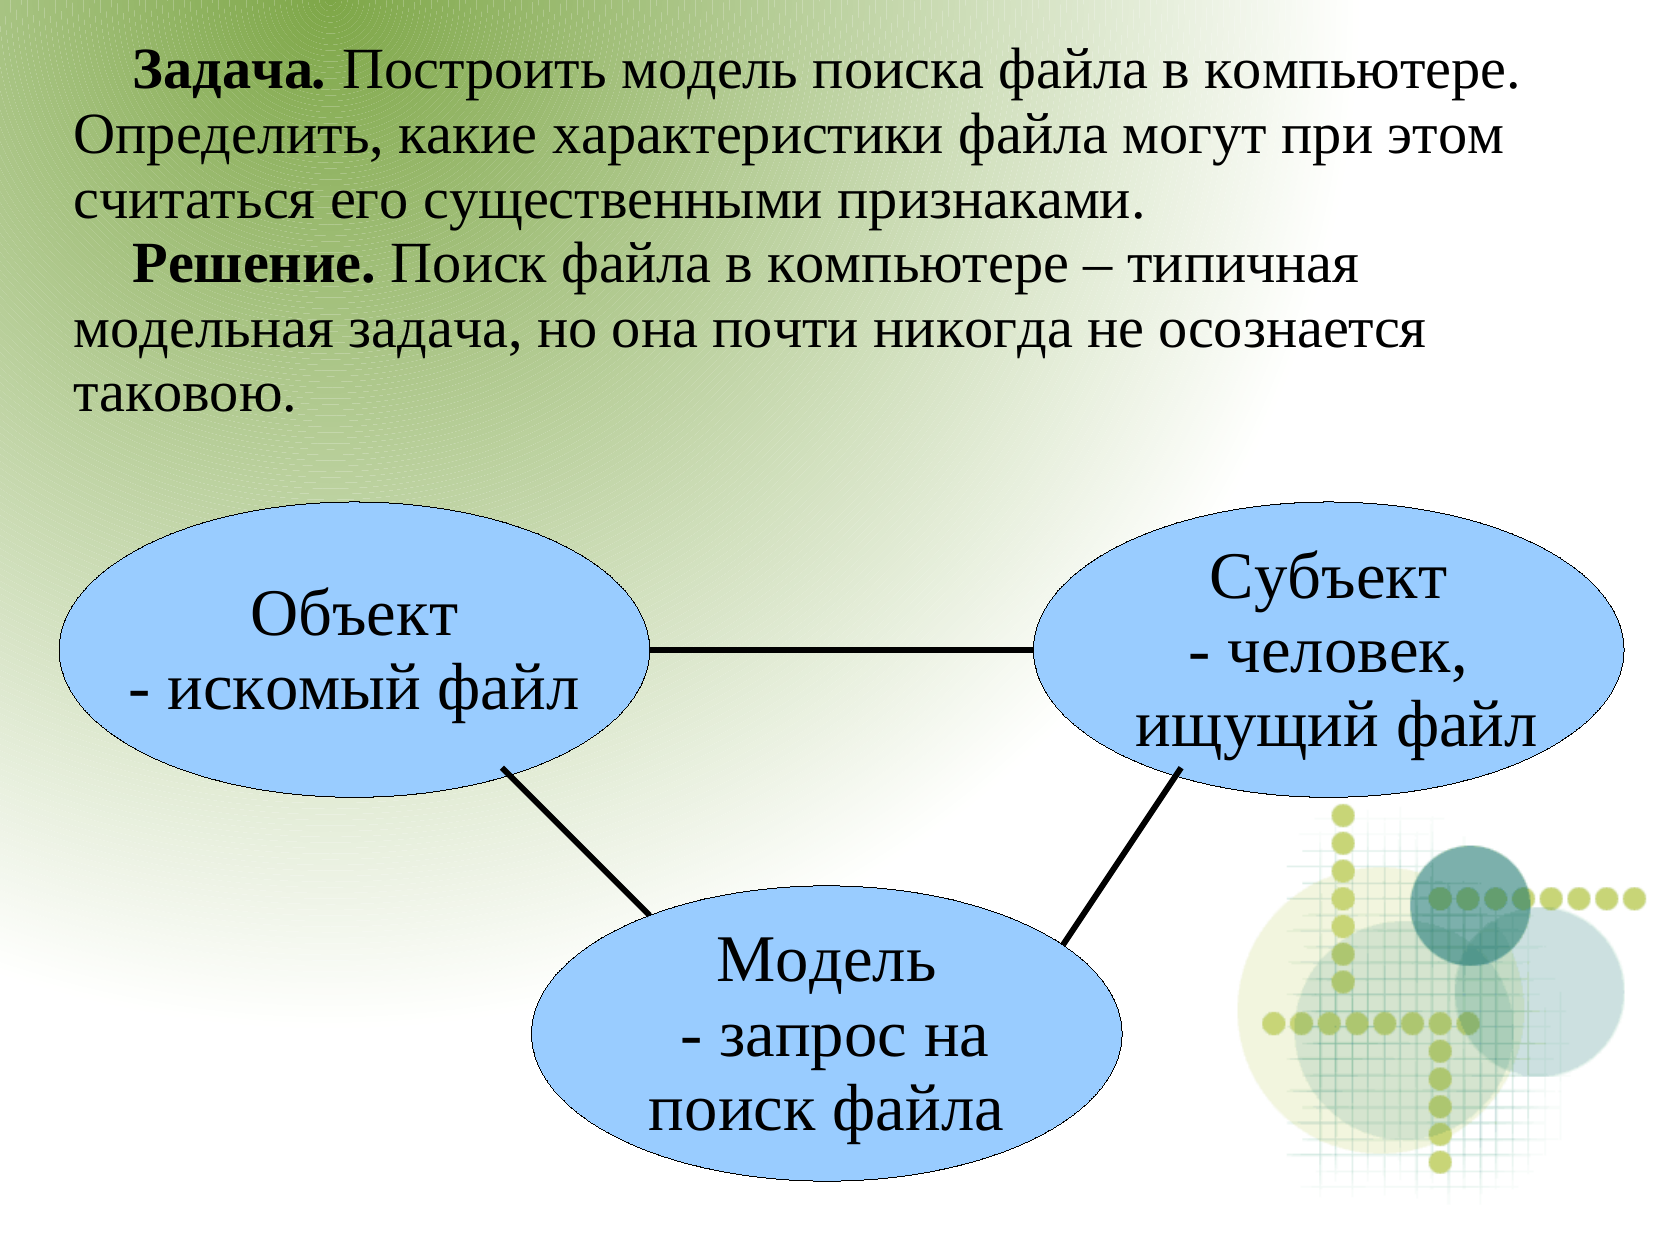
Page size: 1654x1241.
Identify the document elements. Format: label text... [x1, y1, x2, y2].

text_box Объект - искомый файл [59, 501, 650, 798]
text_box Субъект - человек, ищущий файл [1033, 501, 1625, 798]
picture [1224, 792, 1654, 1211]
text_box Задача. Построить модель поиска файла в компьютере. Определить, какие характеристики файла могут при этом считаться его существенными признаками. Решение. Поиск файла в компьютере – типичная модельная задача, но она почти никогда не осознается таковою. [59, 29, 1595, 473]
text_box Модель - запрос на поиск файла [531, 885, 1123, 1182]
